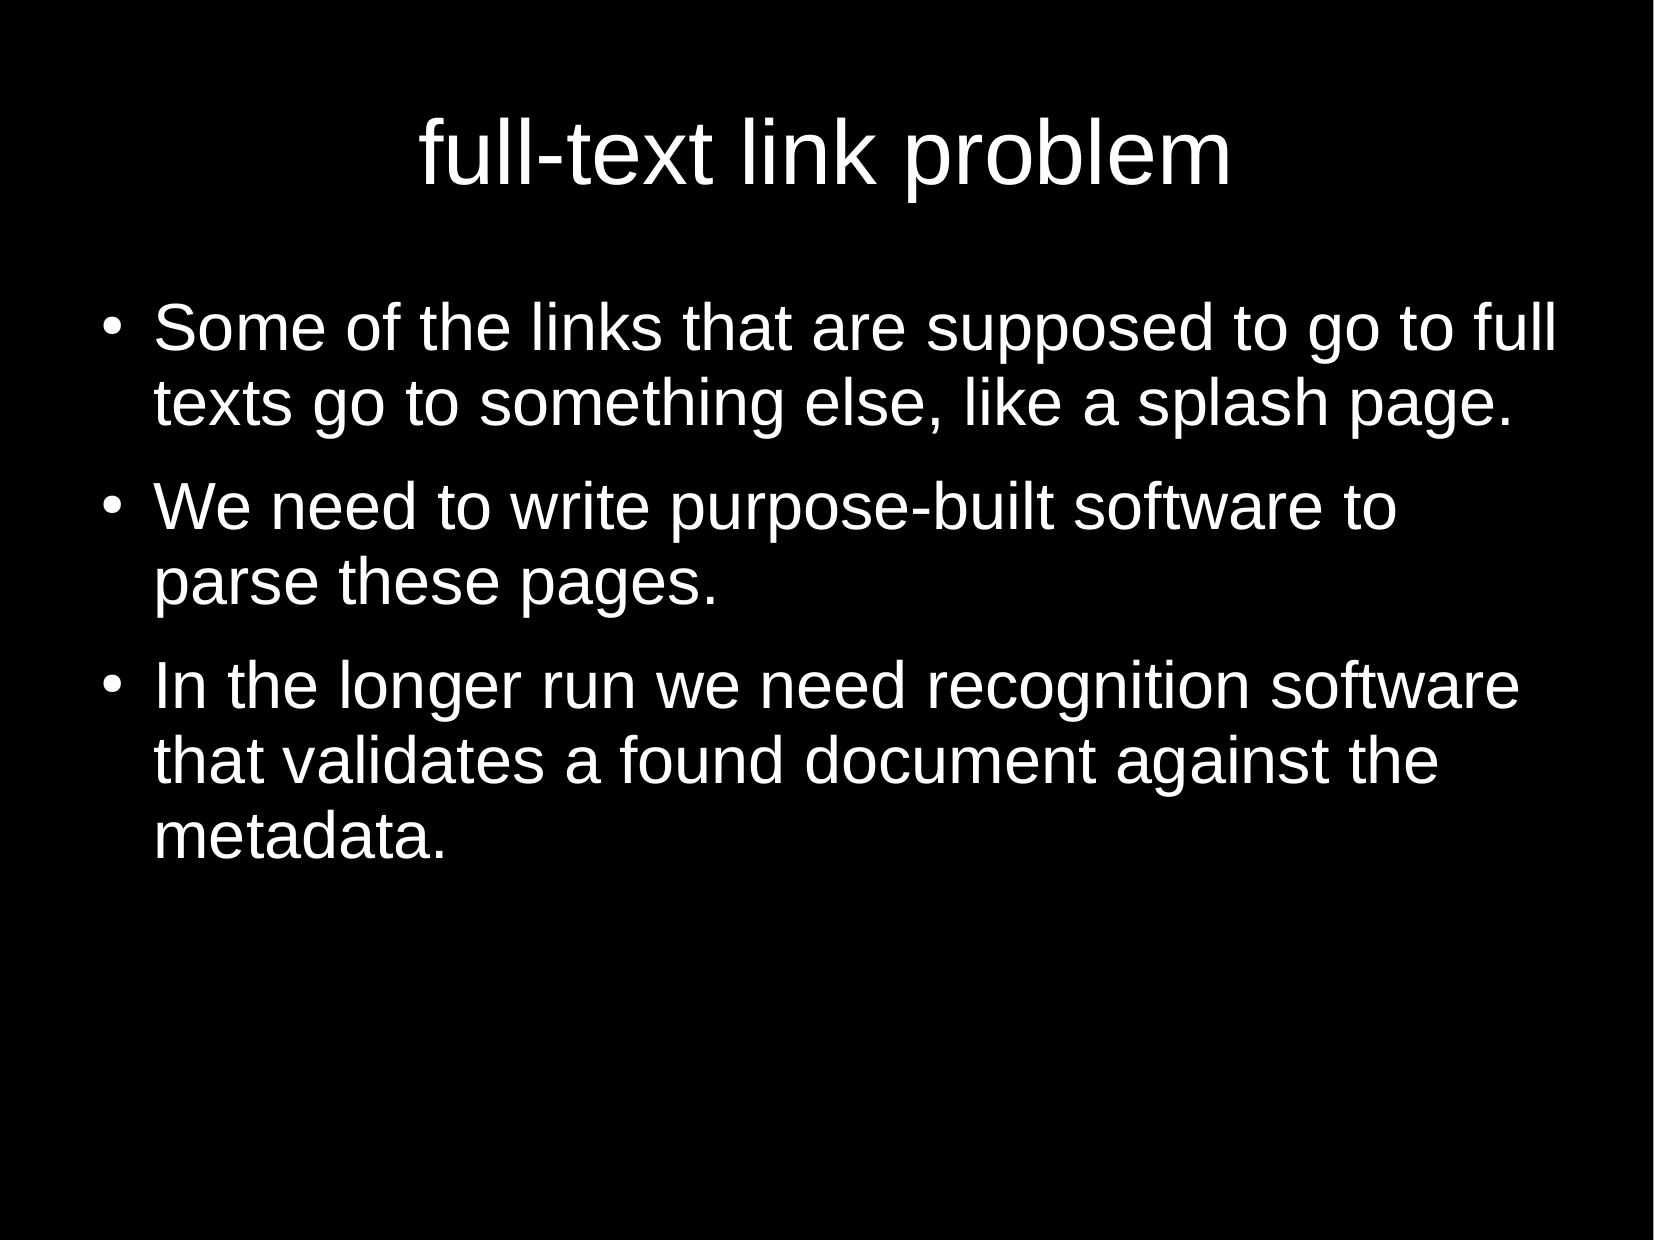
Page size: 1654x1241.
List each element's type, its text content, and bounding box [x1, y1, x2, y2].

title full-text link problem [82, 49, 1571, 257]
list Some of the links that are supposed to go to full texts go to something else, like a splash page. We need to write purpose-built software to parse these pages. In the longer run we need recognition software that validates a found document against the metadata. [82, 290, 1571, 1010]
